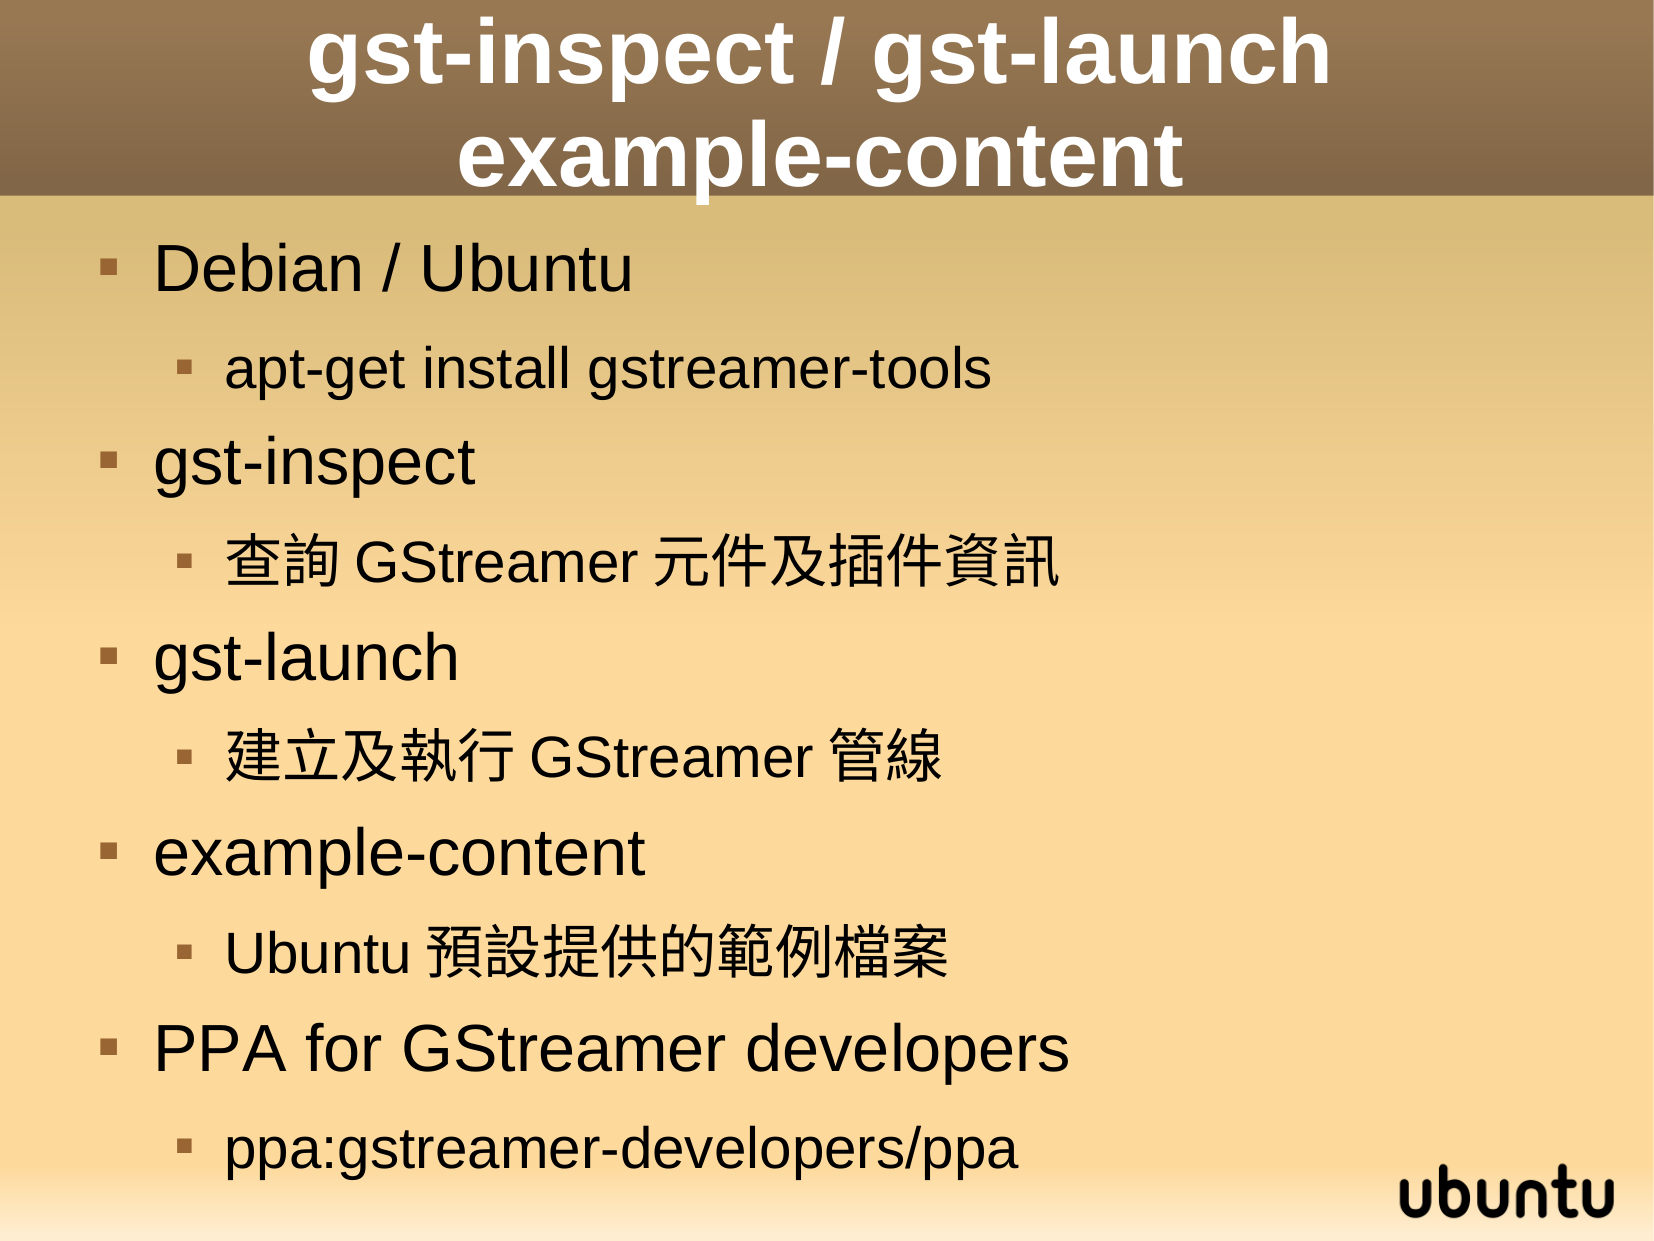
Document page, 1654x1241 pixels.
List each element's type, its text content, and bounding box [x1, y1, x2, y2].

list Debian / Ubuntu apt-get install gstreamer-tools gst-inspect 查詢GStreamer元件及插件資訊 gst-launch 建立及執行GStreamer管線 example-content Ubuntu預設提供的範例檔案 PPA for GStreamer developers ppa:gstreamer-developers/ppa [82, 231, 1571, 1181]
picture [0, 0, 1654, 1241]
title gst-inspect / gst-launch example-content [76, 0, 1565, 208]
